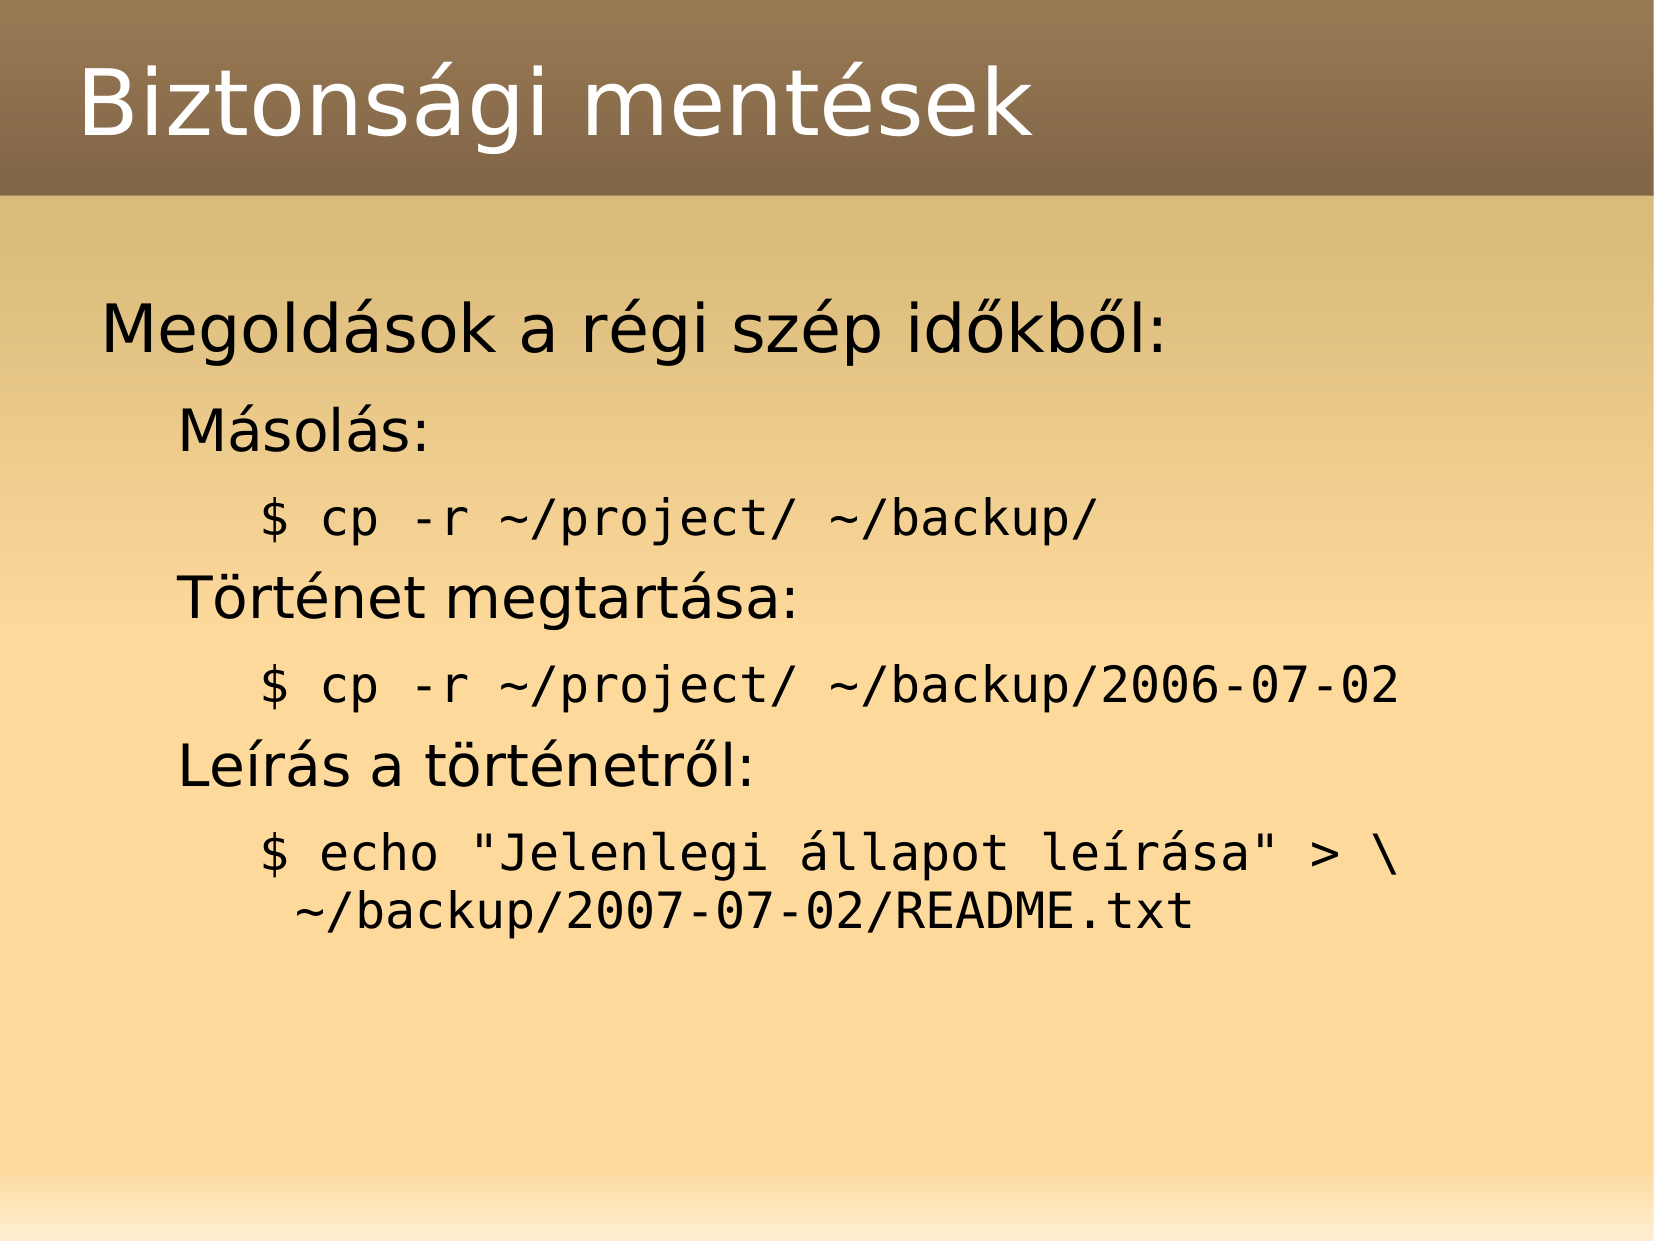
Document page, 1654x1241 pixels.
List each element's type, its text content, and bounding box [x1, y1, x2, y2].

picture [0, 0, 1654, 1241]
list Megoldások a régi szép időkből: Másolás: $ cp -r ~/project/ ~/backup/ Történet megtartása: $ cp -r ~/project/ ~/backup/2006-07-02 Leírás a történetről: $ echo "Jelenlegi állapot leírása" > \ ~/backup/2007-07-02/README.txt [82, 290, 1571, 1094]
title Biztonsági mentések [76, 7, 1565, 200]
